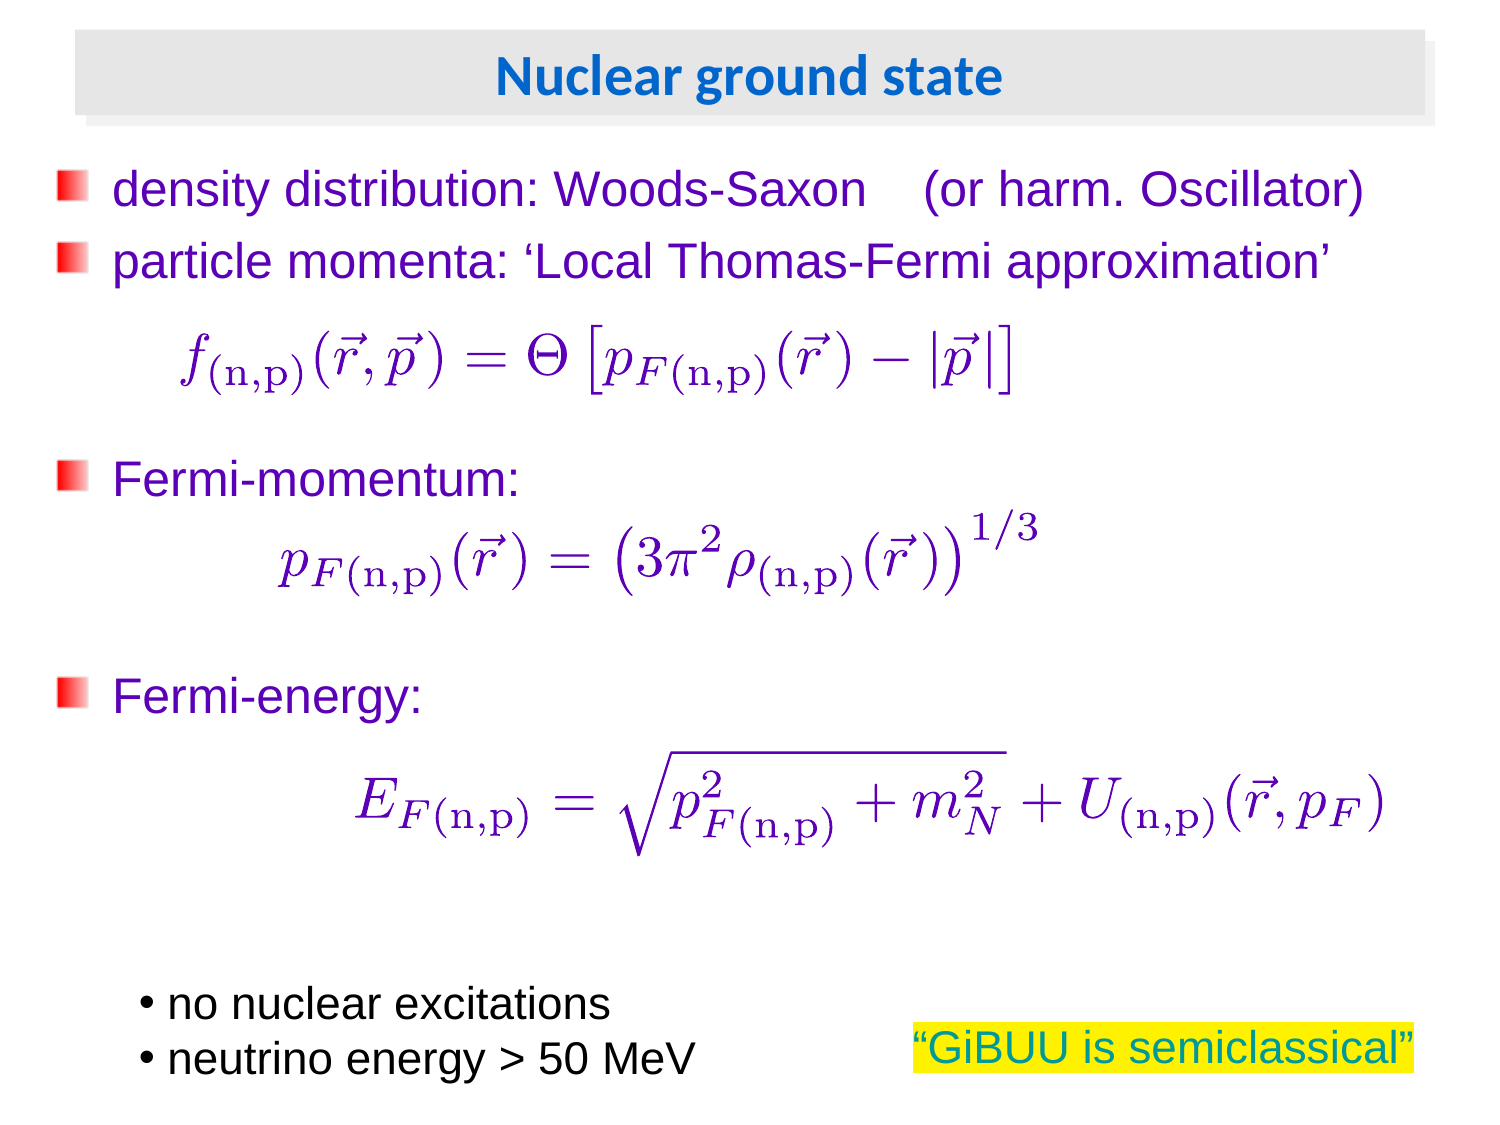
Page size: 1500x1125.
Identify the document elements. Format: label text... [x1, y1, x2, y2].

list density distribution: Woods-Saxon (or harm. Oscillator) particle momenta: ‘Local Thomas-Fermi approximation’ Fermi-momentum: Fermi-energy: [41, 148, 1459, 1093]
title Nuclear ground state [75, 29, 1426, 116]
text_box “GiBUU is semiclassical” [897, 1009, 1459, 1093]
text_box no nuclear excitations neutrino energy > 50 MeV [124, 966, 1040, 1117]
text_box [277, 509, 1040, 597]
text_box [177, 324, 1022, 396]
text_box [352, 751, 1388, 857]
